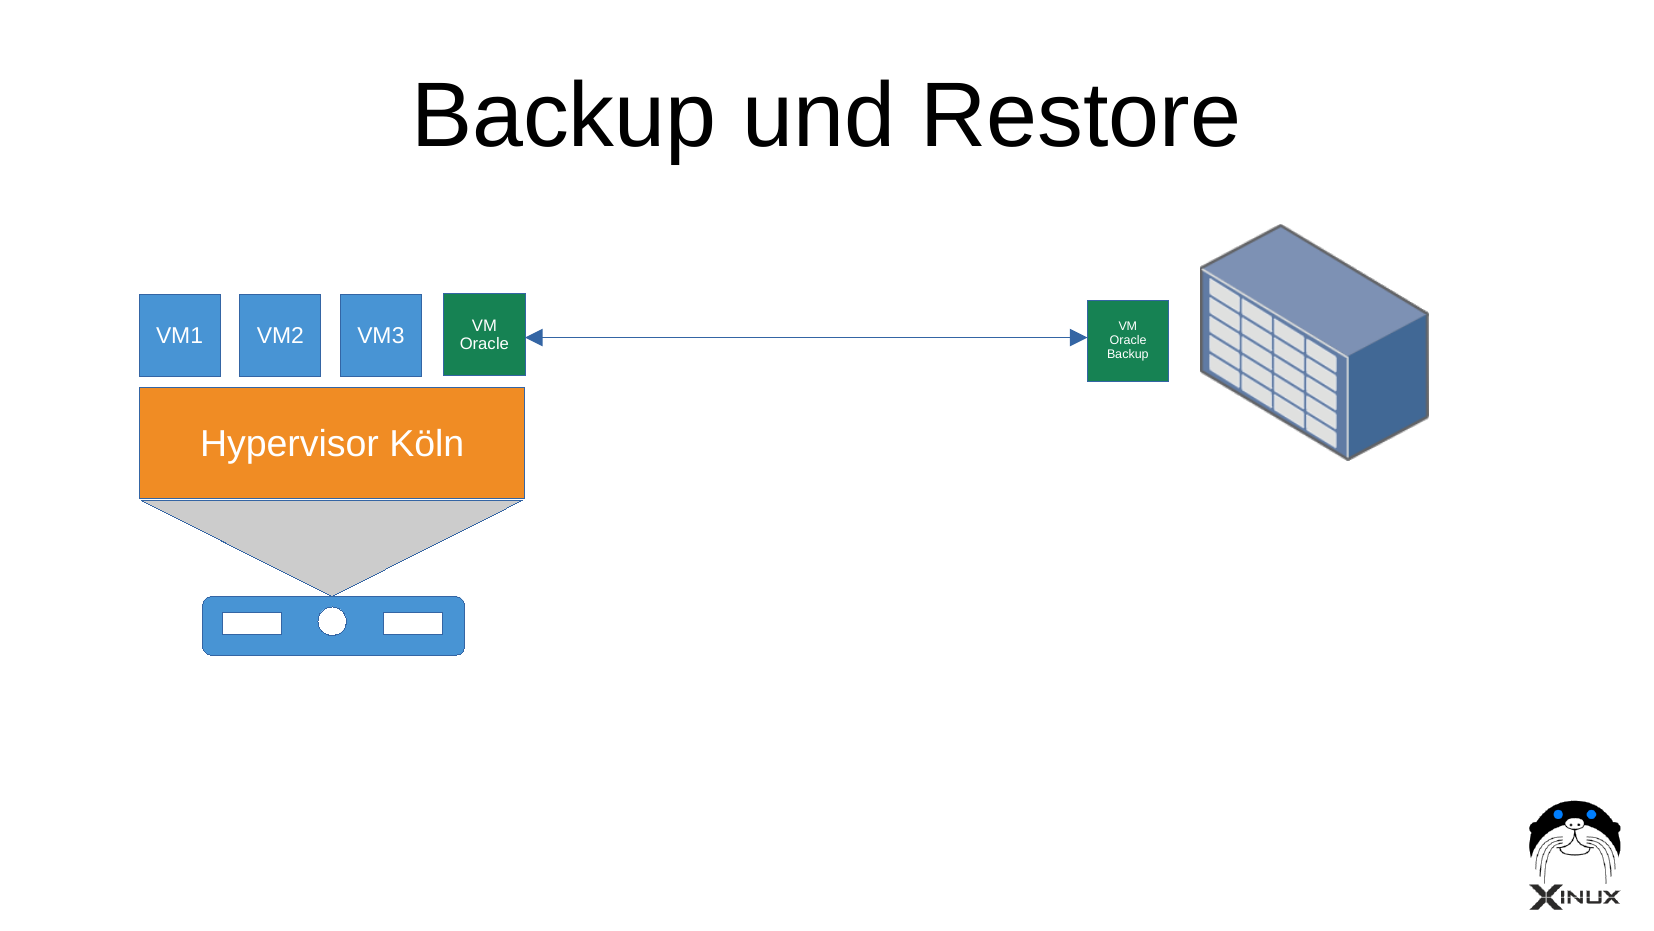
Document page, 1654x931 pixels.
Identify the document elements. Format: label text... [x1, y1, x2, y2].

text_box VM3 [340, 294, 422, 377]
title Backup und Restore [82, 37, 1571, 193]
text_box [141, 500, 523, 656]
text_box VM1 [139, 294, 221, 377]
picture [1500, 780, 1651, 931]
picture [1200, 224, 1429, 461]
text_box VM Oracle Backup [1087, 300, 1169, 382]
text_box Hypervisor Köln [139, 387, 525, 499]
text_box VM2 [239, 294, 321, 377]
text_box VM Oracle [443, 293, 526, 376]
